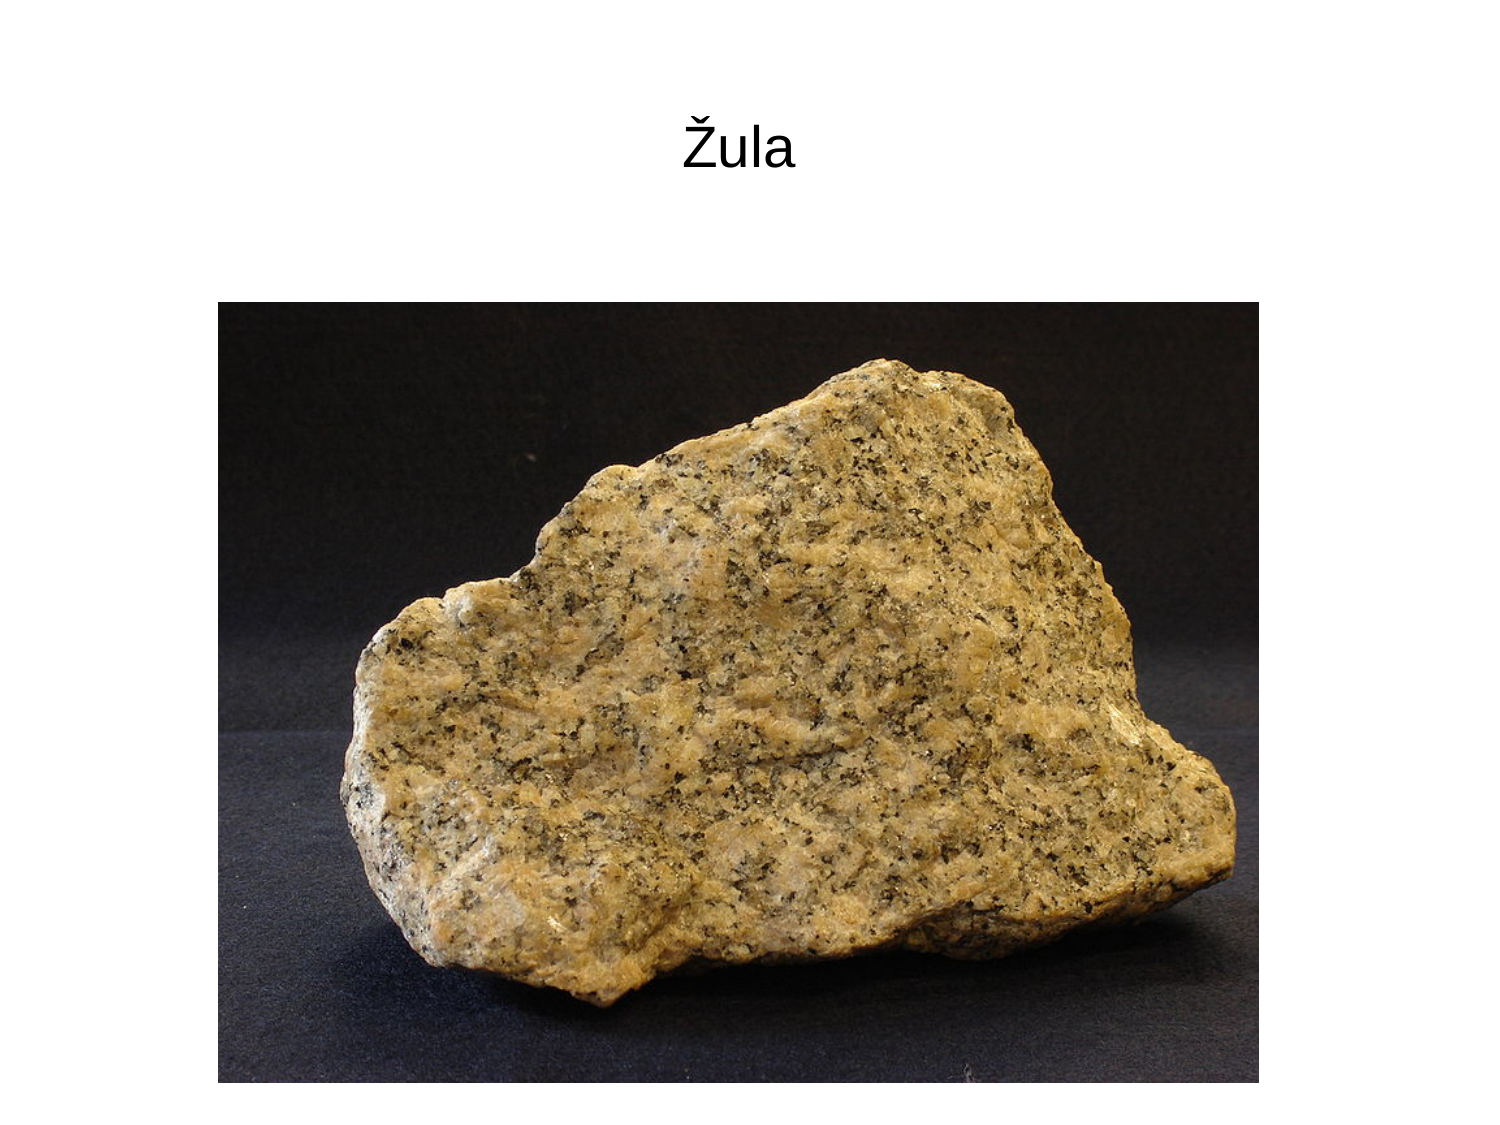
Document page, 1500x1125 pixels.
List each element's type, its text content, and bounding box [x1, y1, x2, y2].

picture [218, 302, 1259, 1083]
text_box Žula [667, 101, 811, 188]
